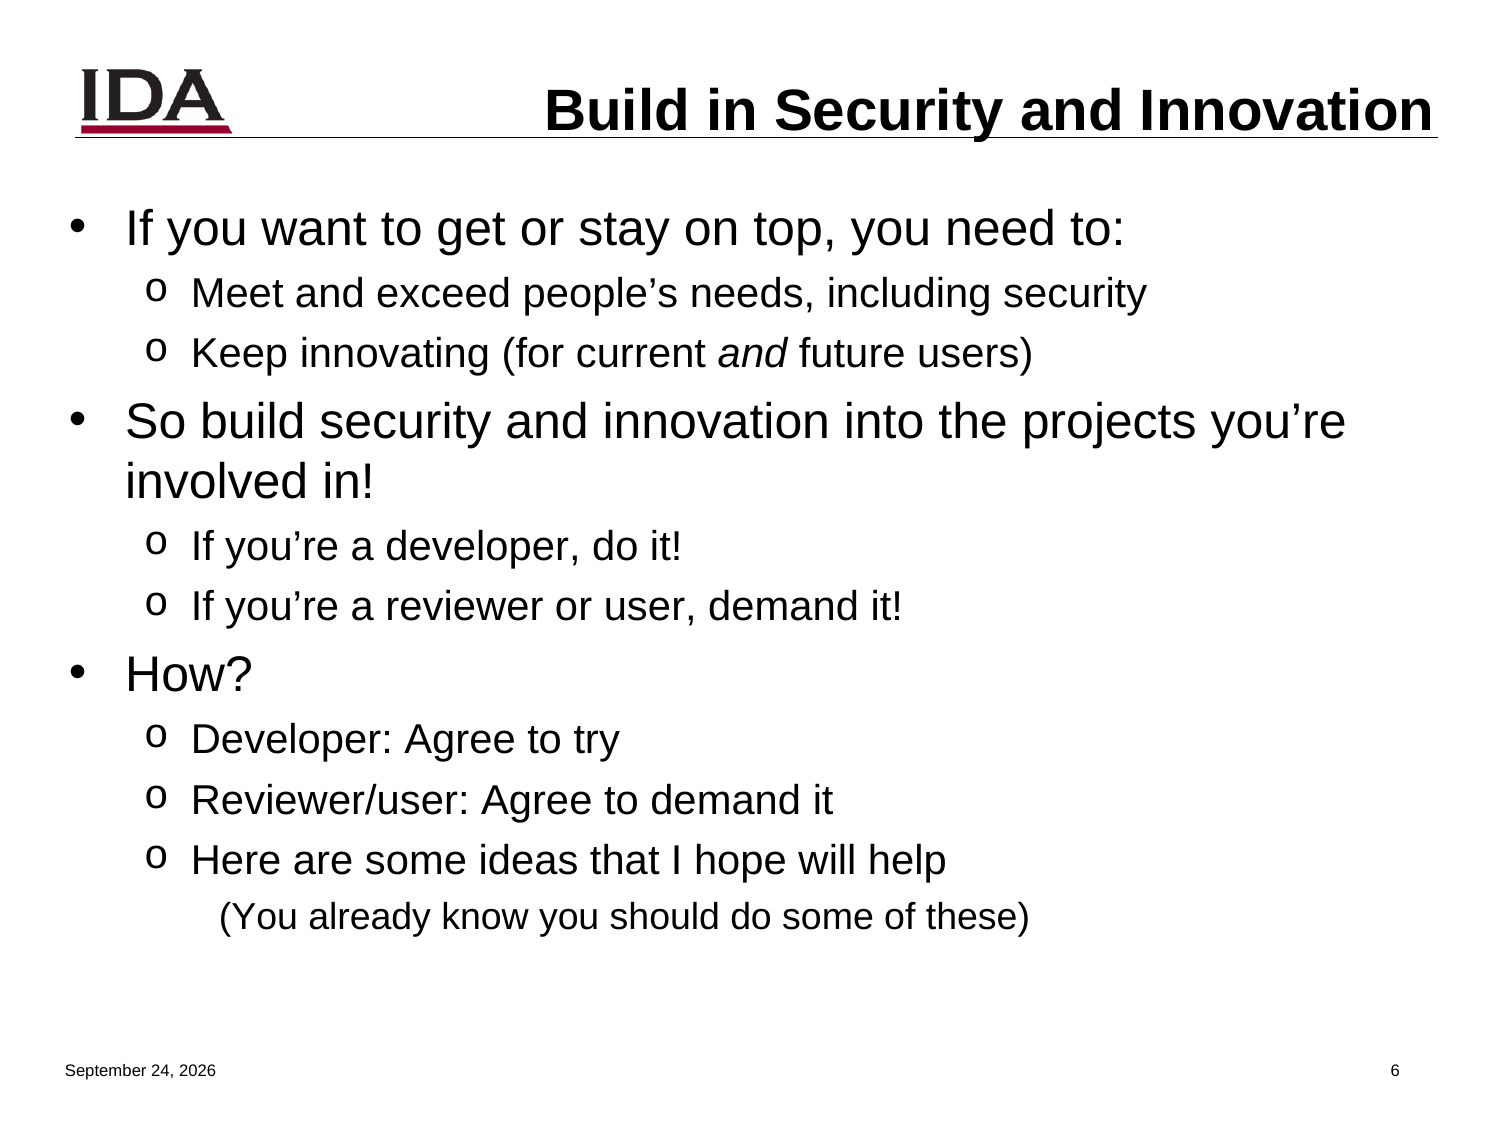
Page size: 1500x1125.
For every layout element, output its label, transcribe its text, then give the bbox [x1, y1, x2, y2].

title Build in Security and Innovation [425, 64, 1450, 150]
text_box November 9, 2011 [49, 1012, 363, 1088]
picture [77, 65, 233, 138]
list If you want to get or stay on top, you need to: Meet and exceed people’s needs, including security Keep innovating (for current and future users) So build security and innovation into the projects you’re involved in! If you’re a developer, do it! If you’re a reviewer or user, demand it! How? Developer: Agree to try Reviewer/user: Agree to demand it Here are some ideas that I hope will help (You already know you should do some of these) [53, 187, 1401, 1013]
text_box <number> [1102, 1012, 1415, 1088]
